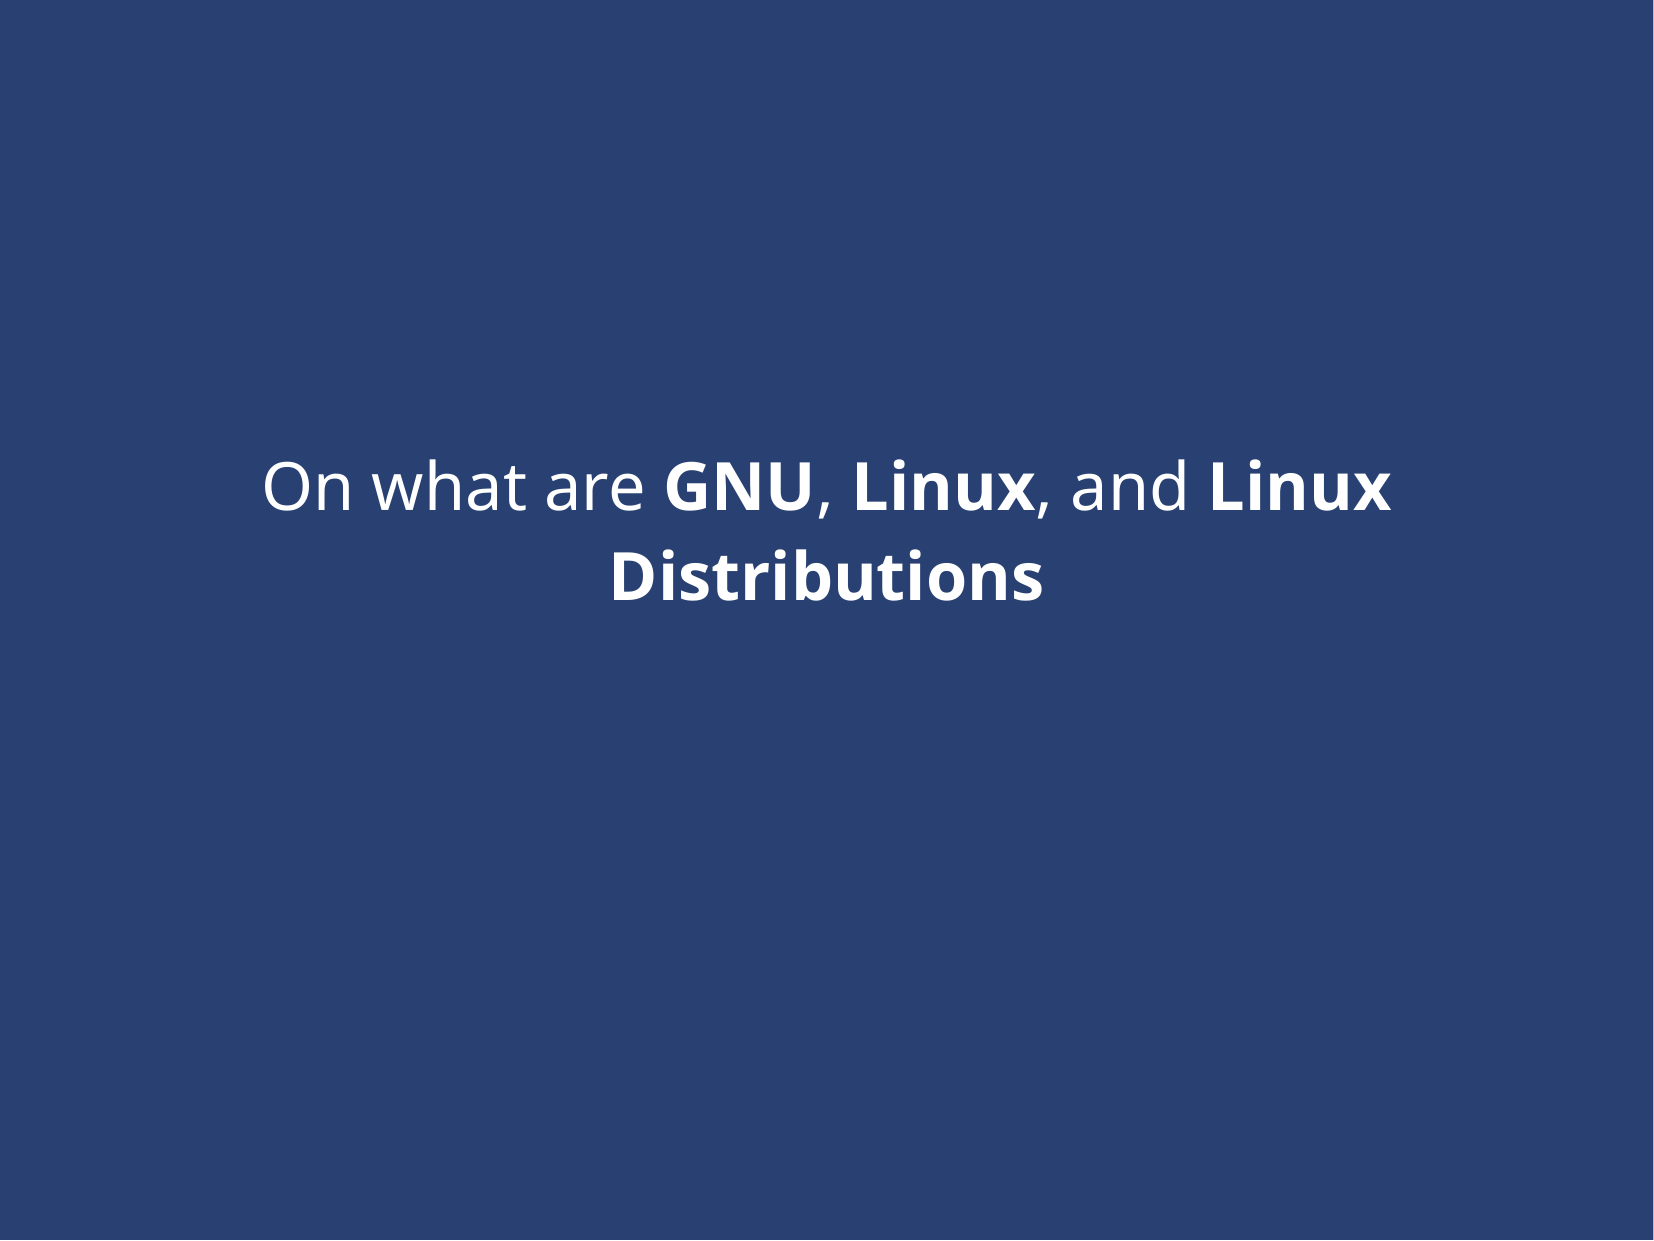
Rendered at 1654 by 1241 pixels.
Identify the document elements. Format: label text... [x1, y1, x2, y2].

subtitle On what are GNU, Linux, and Linux Distributions [82, 49, 1571, 1109]
